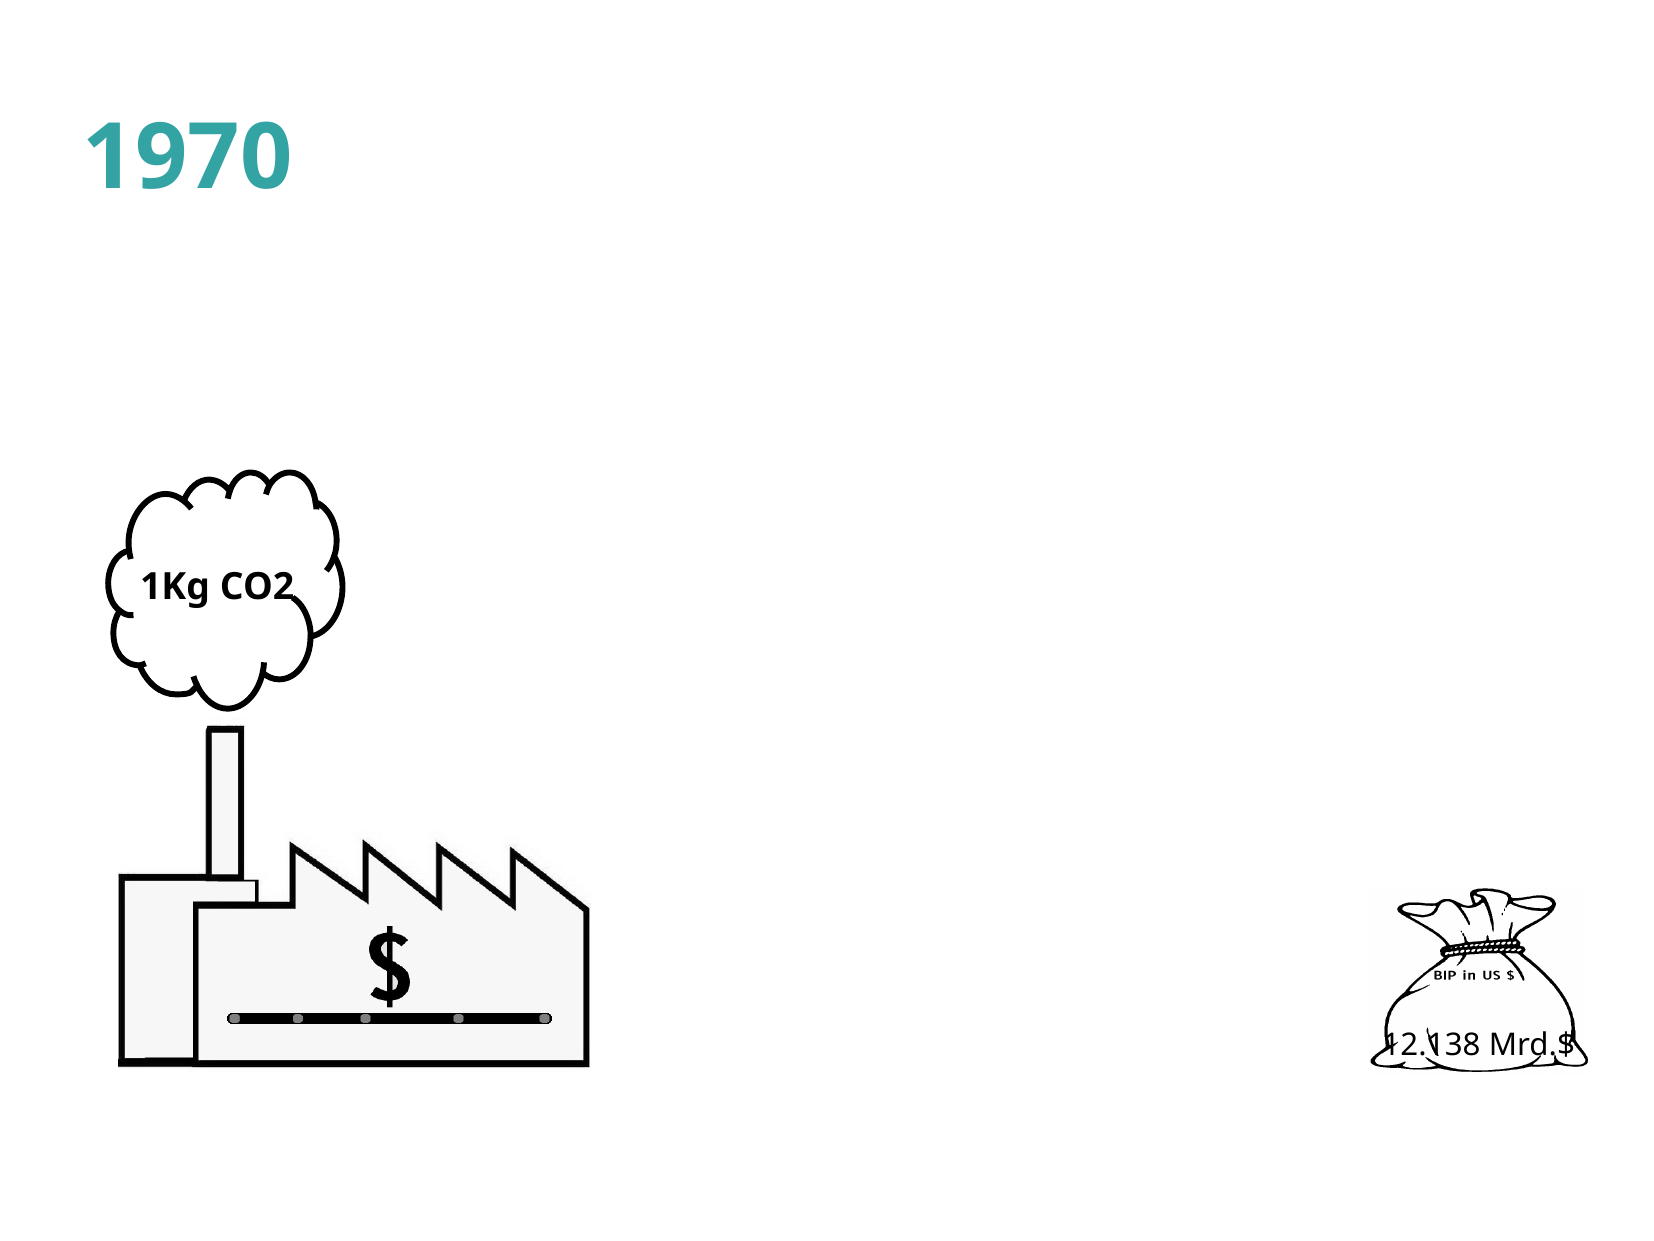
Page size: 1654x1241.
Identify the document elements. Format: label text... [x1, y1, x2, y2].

picture [118, 673, 591, 1075]
title 1970 [82, 49, 331, 257]
picture [1370, 885, 1588, 1075]
text_box 1Kg CO2 [108, 472, 343, 673]
